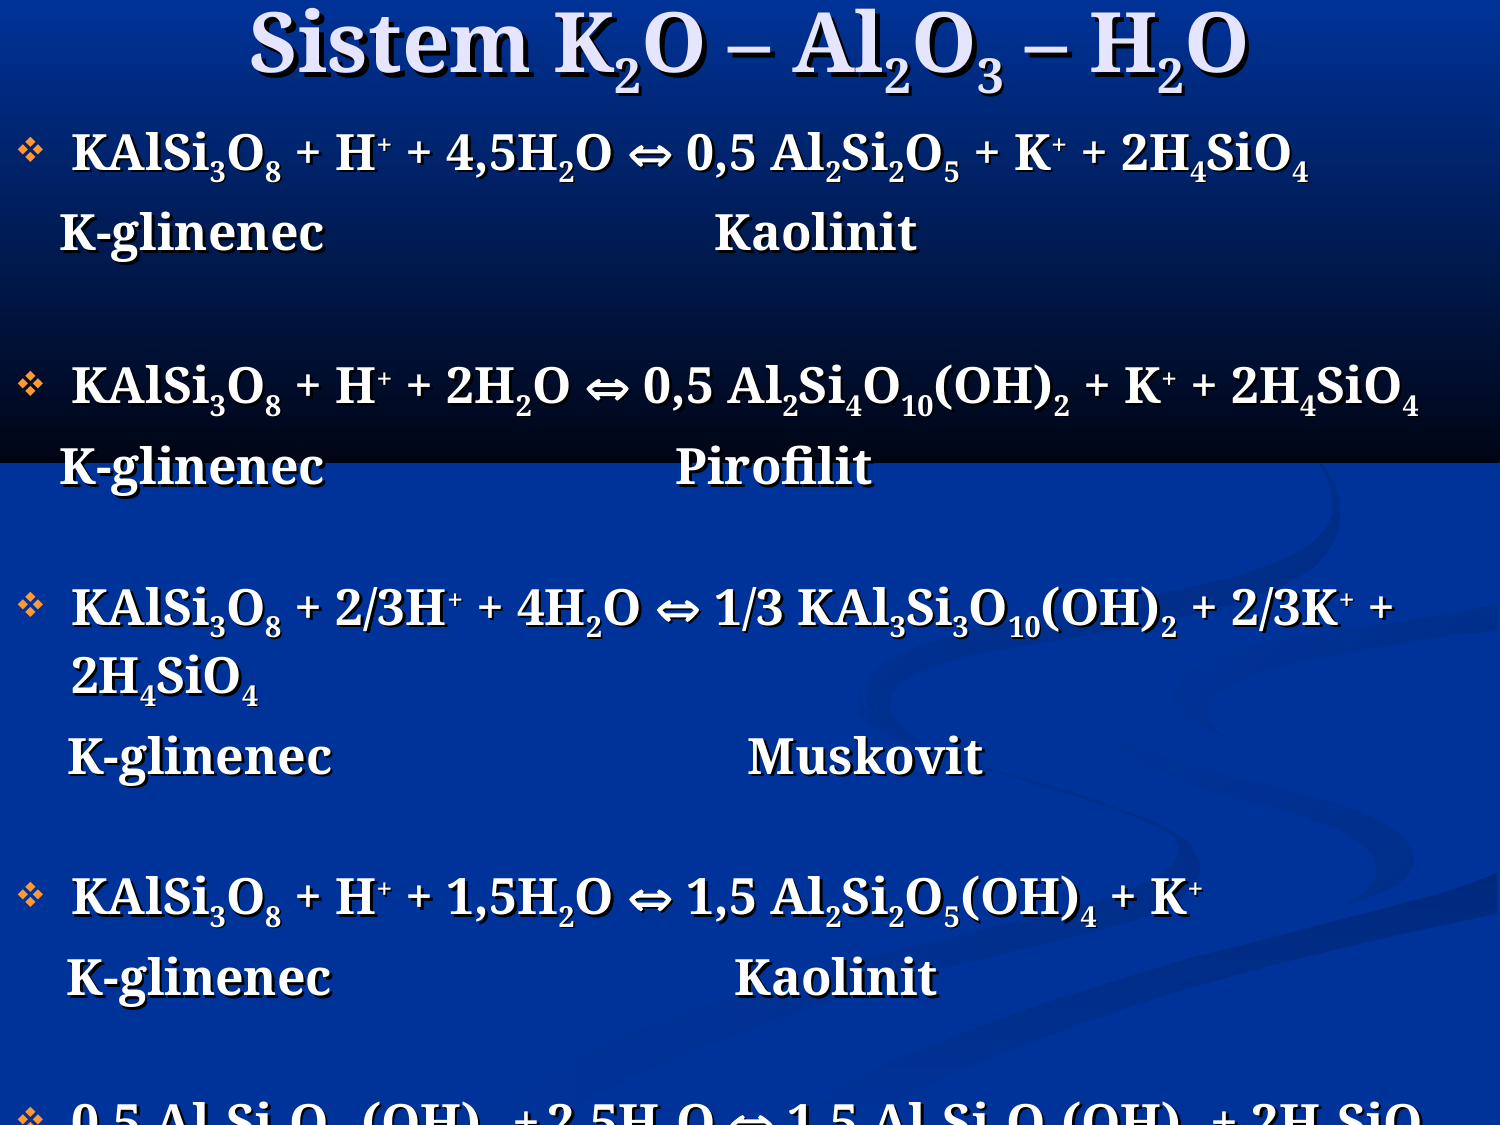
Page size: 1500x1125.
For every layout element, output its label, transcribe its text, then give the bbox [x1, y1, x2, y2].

title Sistem K2O – Al2O3 – H2O [75, 0, 1426, 111]
list KAlSi3O8 + H+ + 4,5H2O  0,5 Al2Si2O5 + K+ + 2H4SiO4 K-glinenec Kaolinit KAlSi3O8 + H+ + 2H2O  0,5 Al2Si4O10(OH)2 + K+ + 2H4SiO4 K-glinenec Pirofilit KAlSi3O8 + 2/3H+ + 4H2O  1/3 KAl3Si3O10(OH)2 + 2/3K+ + 2H4SiO4 K-glinenec Muskovit KAlSi3O8 + H+ + 1,5H2O  1,5 Al2Si2O5(OH)4 + K+ K-glinenec Kaolinit 0,5 Al2Si4O10(OH)2 + 2,5H2O  1,5 Al2Si2O5(OH)4 + 2H4SiO4 Pirofilit Kaolinit [0, 112, 1500, 1125]
